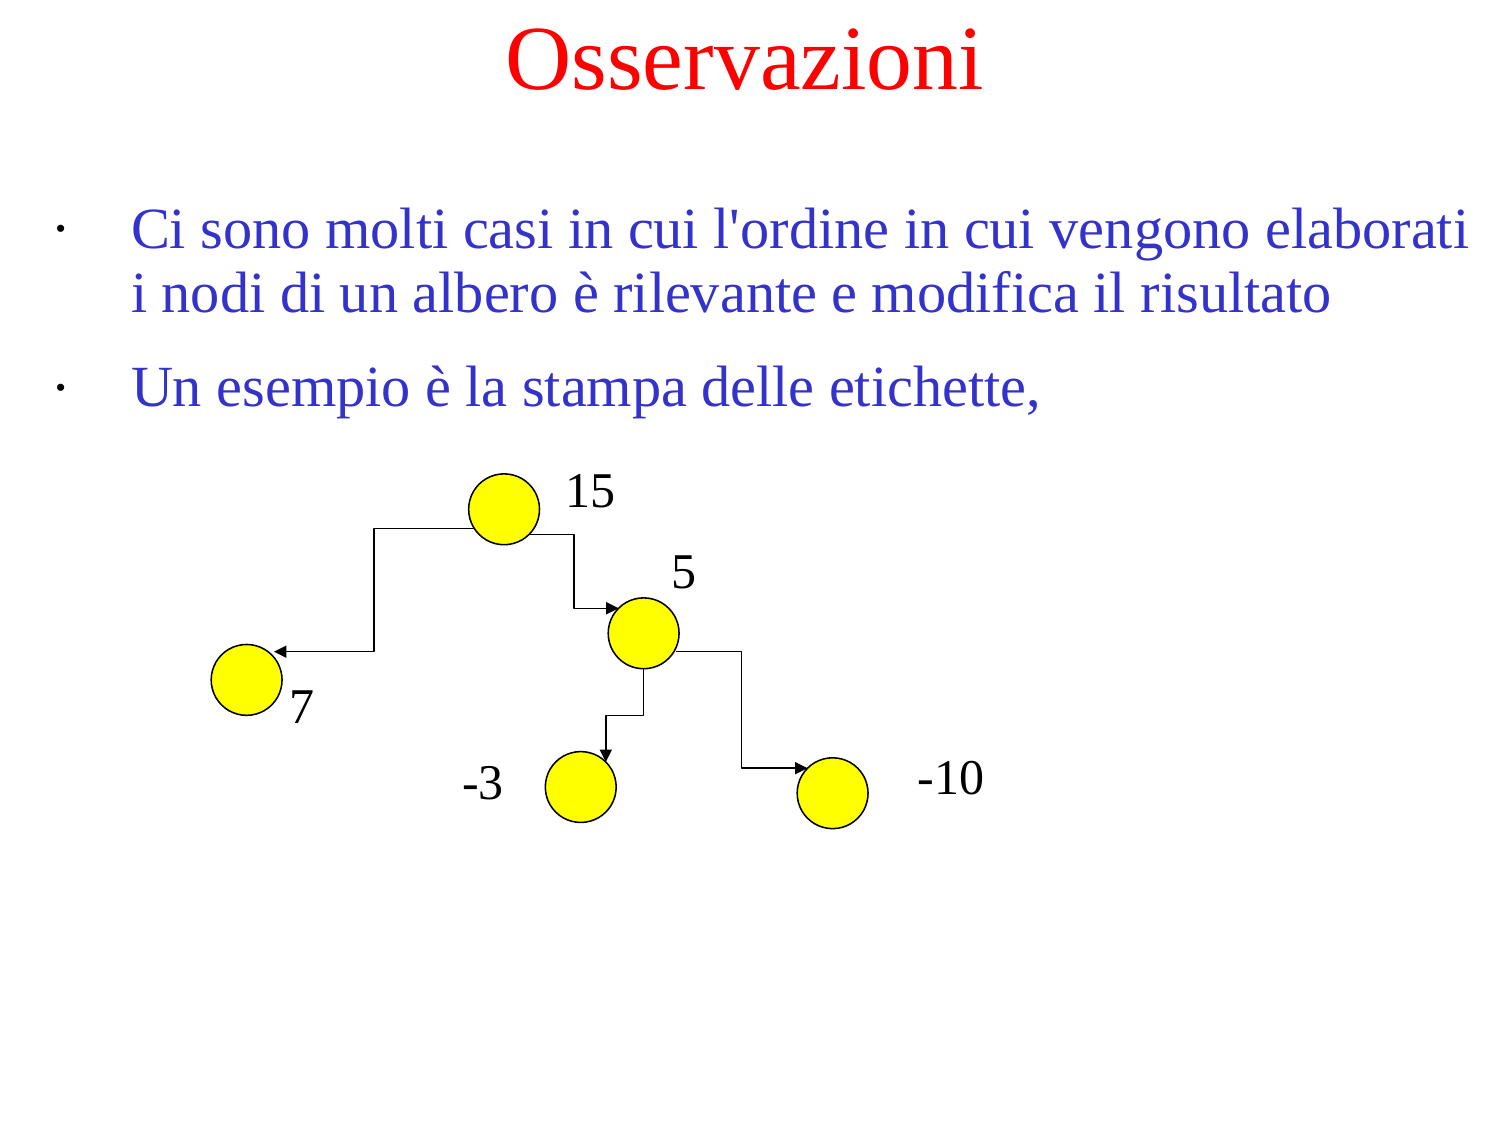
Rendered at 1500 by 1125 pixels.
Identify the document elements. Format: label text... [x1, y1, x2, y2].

list Ci sono molti casi in cui l'ordine in cui vengono elaborati i nodi di un albero è rilevante e modifica il risultato Un esempio è la stampa delle etichette, [41, 188, 1500, 1000]
text_box -3 [447, 747, 519, 818]
text_box 5 [656, 536, 712, 607]
text_box [468, 473, 540, 545]
text_box 15 [550, 455, 631, 526]
text_box [545, 751, 617, 823]
title Osservazioni [107, 0, 1383, 188]
text_box 7 [274, 672, 329, 743]
text_box -10 [902, 742, 1000, 813]
text_box [797, 757, 869, 829]
text_box [211, 644, 282, 716]
text_box [608, 597, 680, 669]
